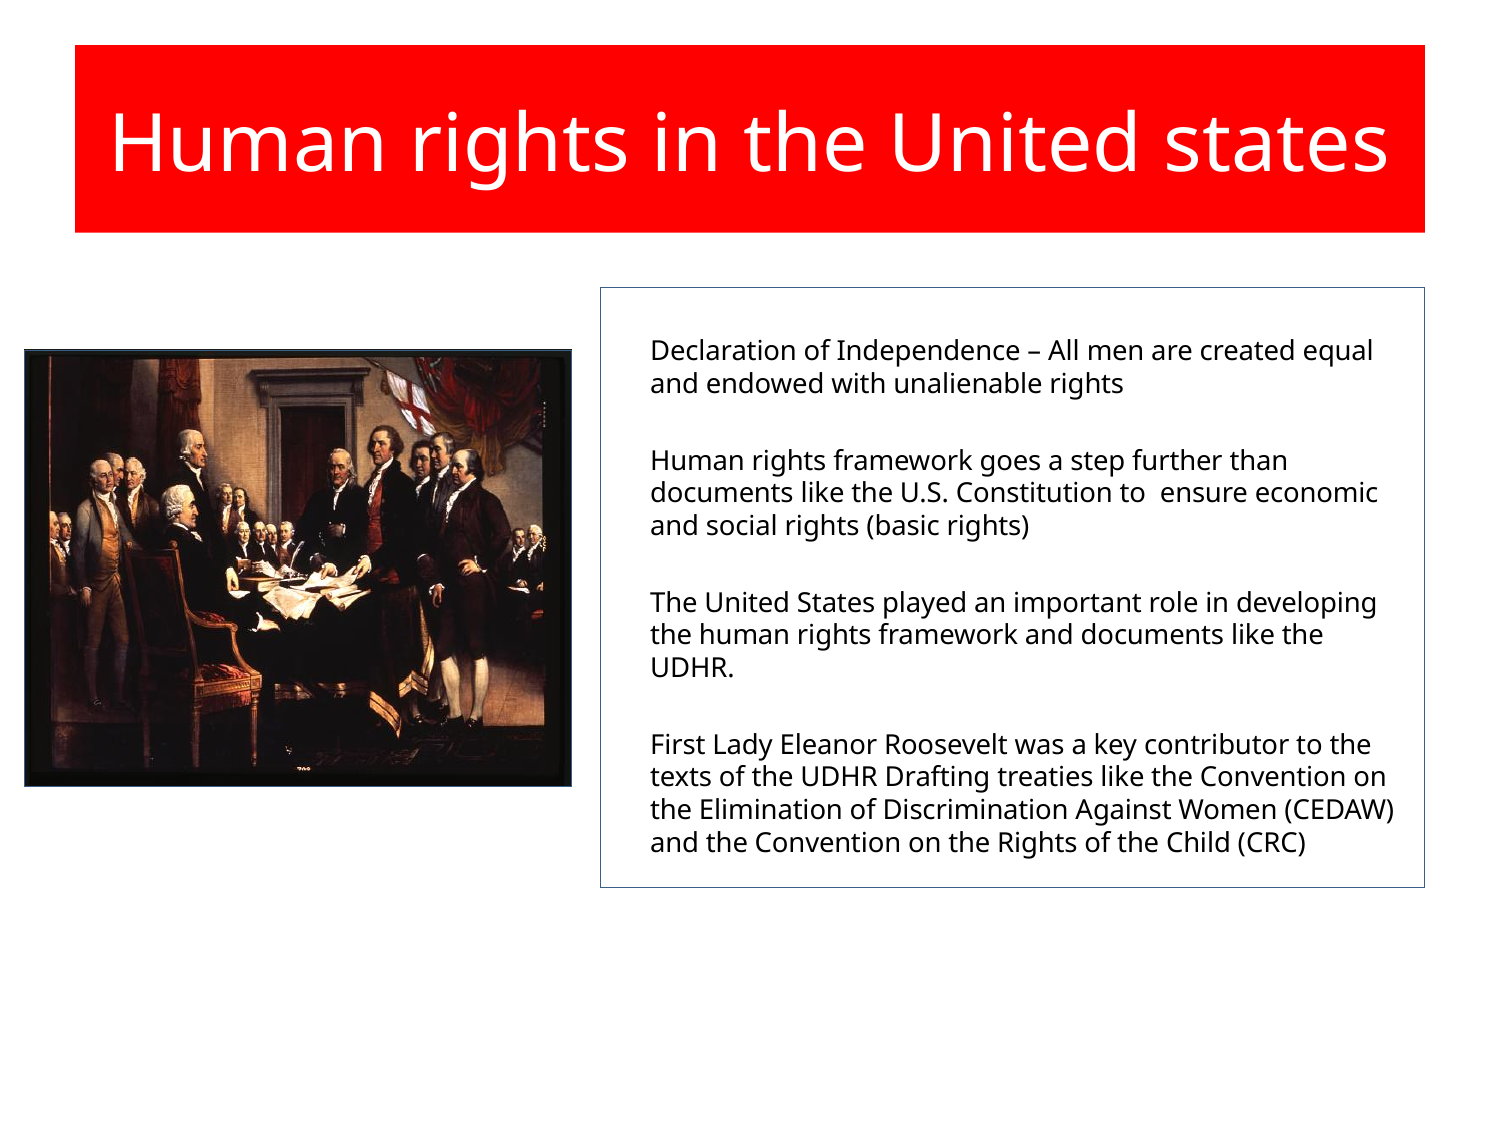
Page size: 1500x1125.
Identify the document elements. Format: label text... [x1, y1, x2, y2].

title Human rights in the United states [75, 45, 1425, 233]
picture [24, 349, 572, 787]
list Declaration of Independence – All men are created equal and endowed with unalienable rights Human rights framework goes a step further than documents like the U.S. Constitution to ensure economic and social rights (basic rights) The United States played an important role in developing the human rights framework and documents like the UDHR. First Lady Eleanor Roosevelt was a key contributor to the texts of the UDHR Drafting treaties like the Convention on the Elimination of Discrimination Against Women (CEDAW) and the Convention on the Rights of the Child (CRC) [600, 287, 1425, 888]
